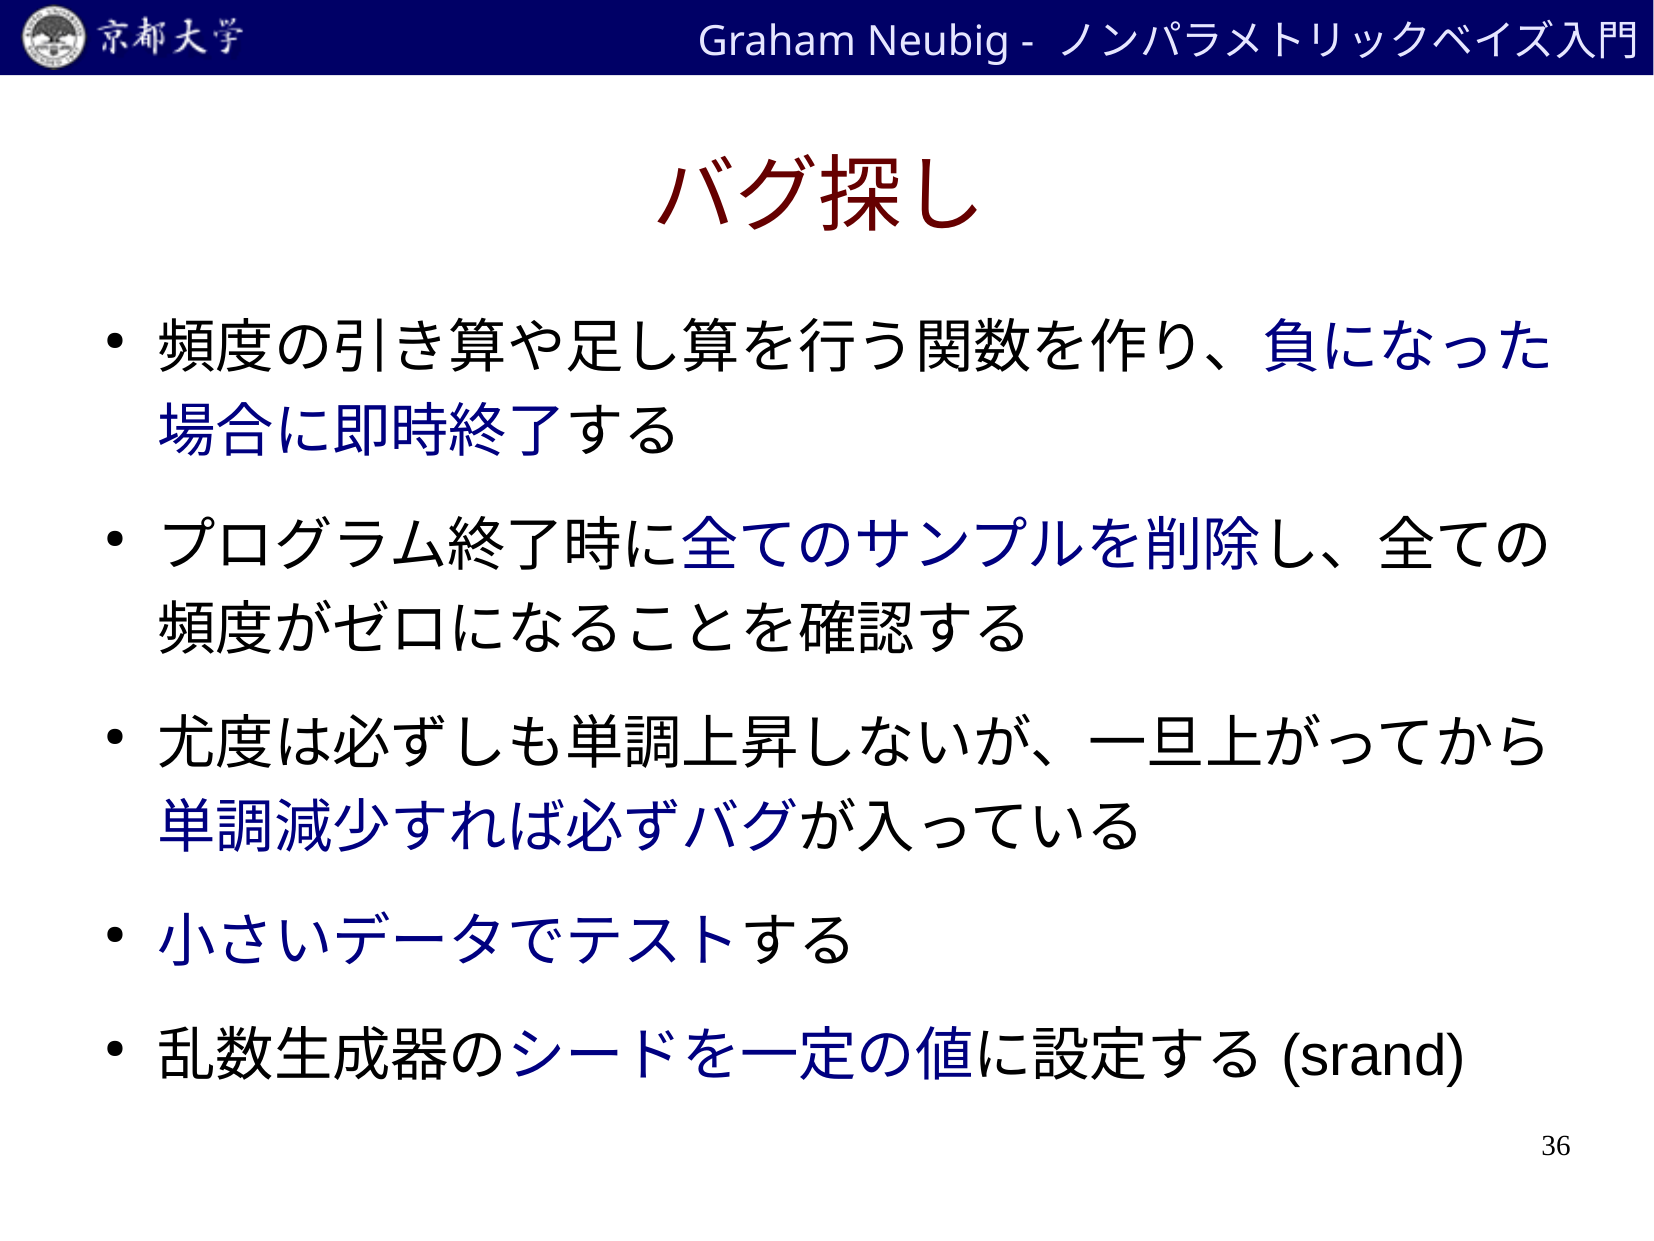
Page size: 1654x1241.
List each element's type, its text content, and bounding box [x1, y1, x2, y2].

picture [0, 0, 247, 70]
title バグ探し [75, 92, 1564, 285]
list 頻度の引き算や足し算を行う関数を作り、負になった場合に即時終了する プログラム終了時に全てのサンプルを削除し、全ての頻度がゼロになることを確認する 尤度は必ずしも単調上昇しないが、一旦上がってから単調減少すれば必ずバグが入っている 小さいデータでテストする 乱数生成器のシードを一定の値に設定する(srand) [86, 300, 1576, 1104]
